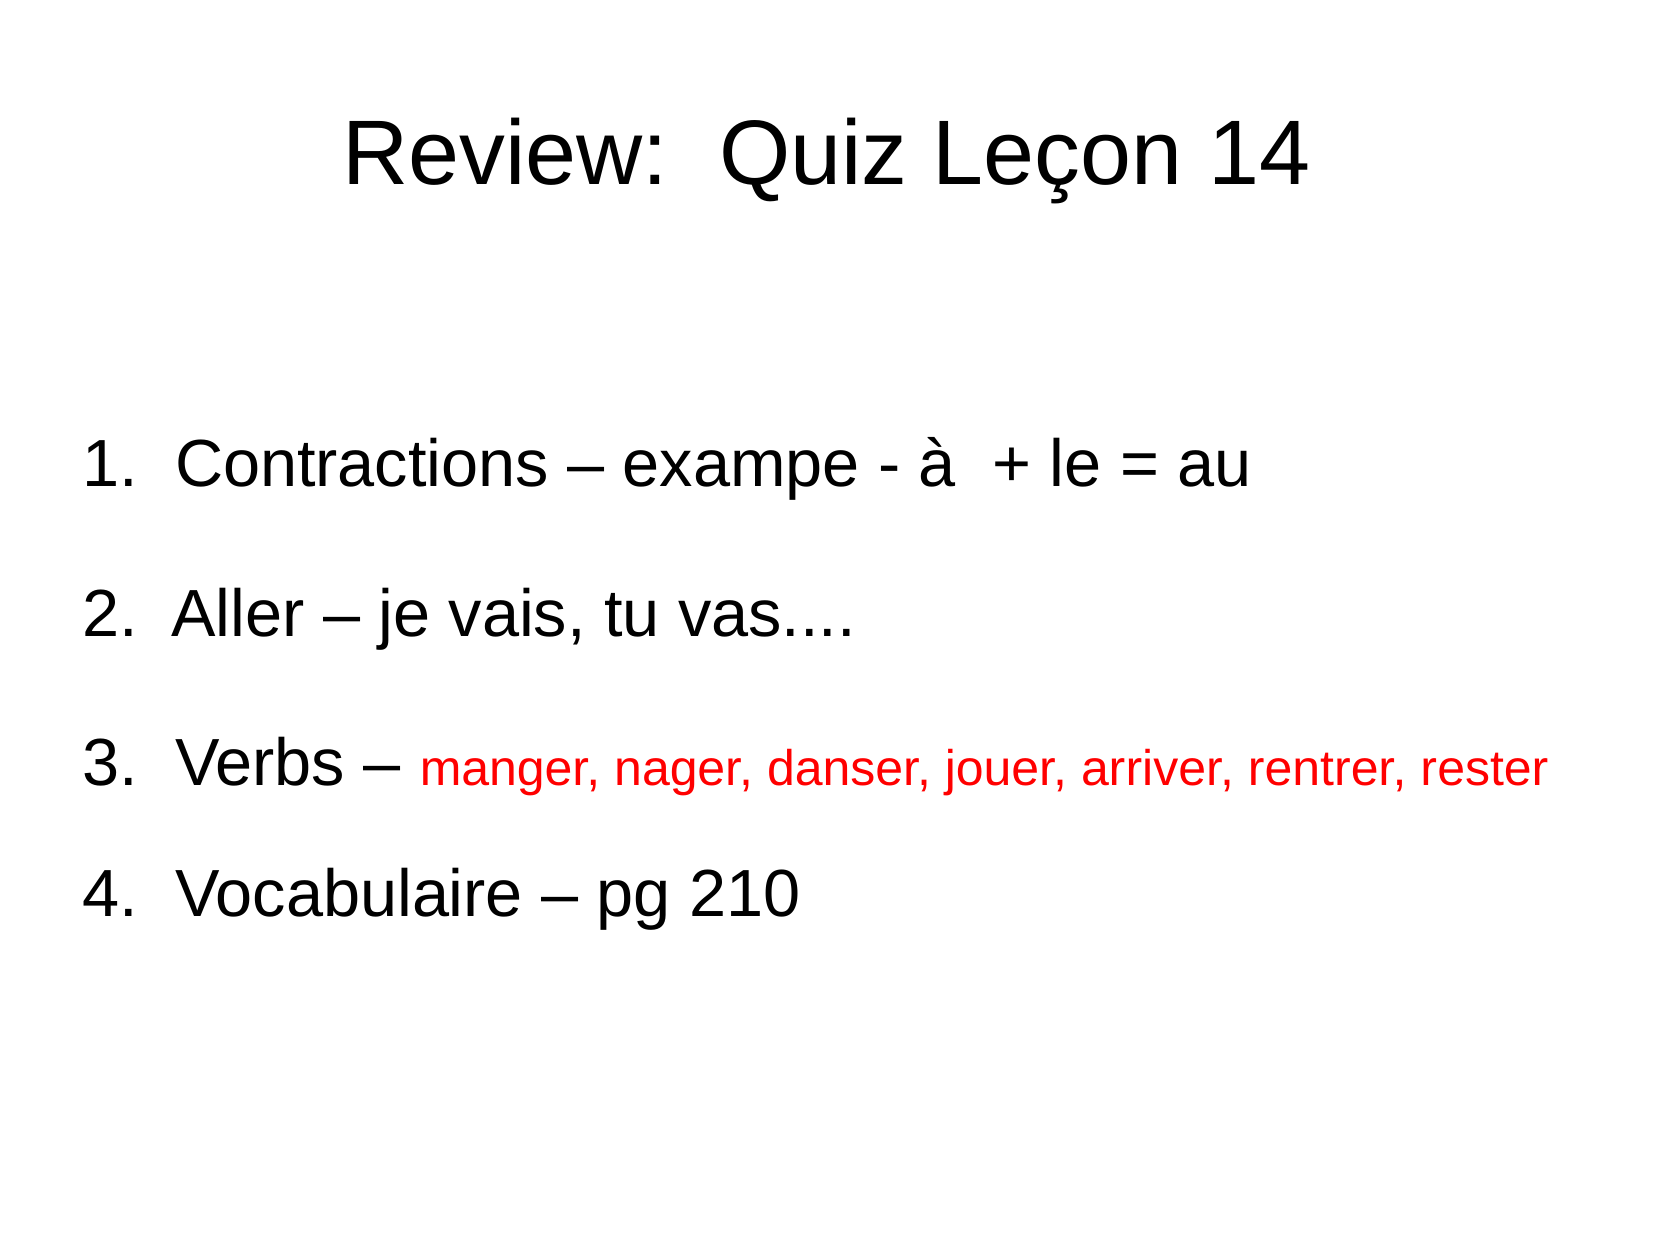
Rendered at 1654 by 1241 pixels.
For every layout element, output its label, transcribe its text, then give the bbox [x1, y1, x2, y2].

title Review: Quiz Leçon 14 [82, 49, 1571, 257]
subtitle 1. Contractions – exampe - à + le = au 2. Aller – je vais, tu vas.... 3. Verbs – manger, nager, danser, jouer, arriver, rentrer, rester 4. Vocabulaire – pg 210 [82, 318, 1571, 1039]
